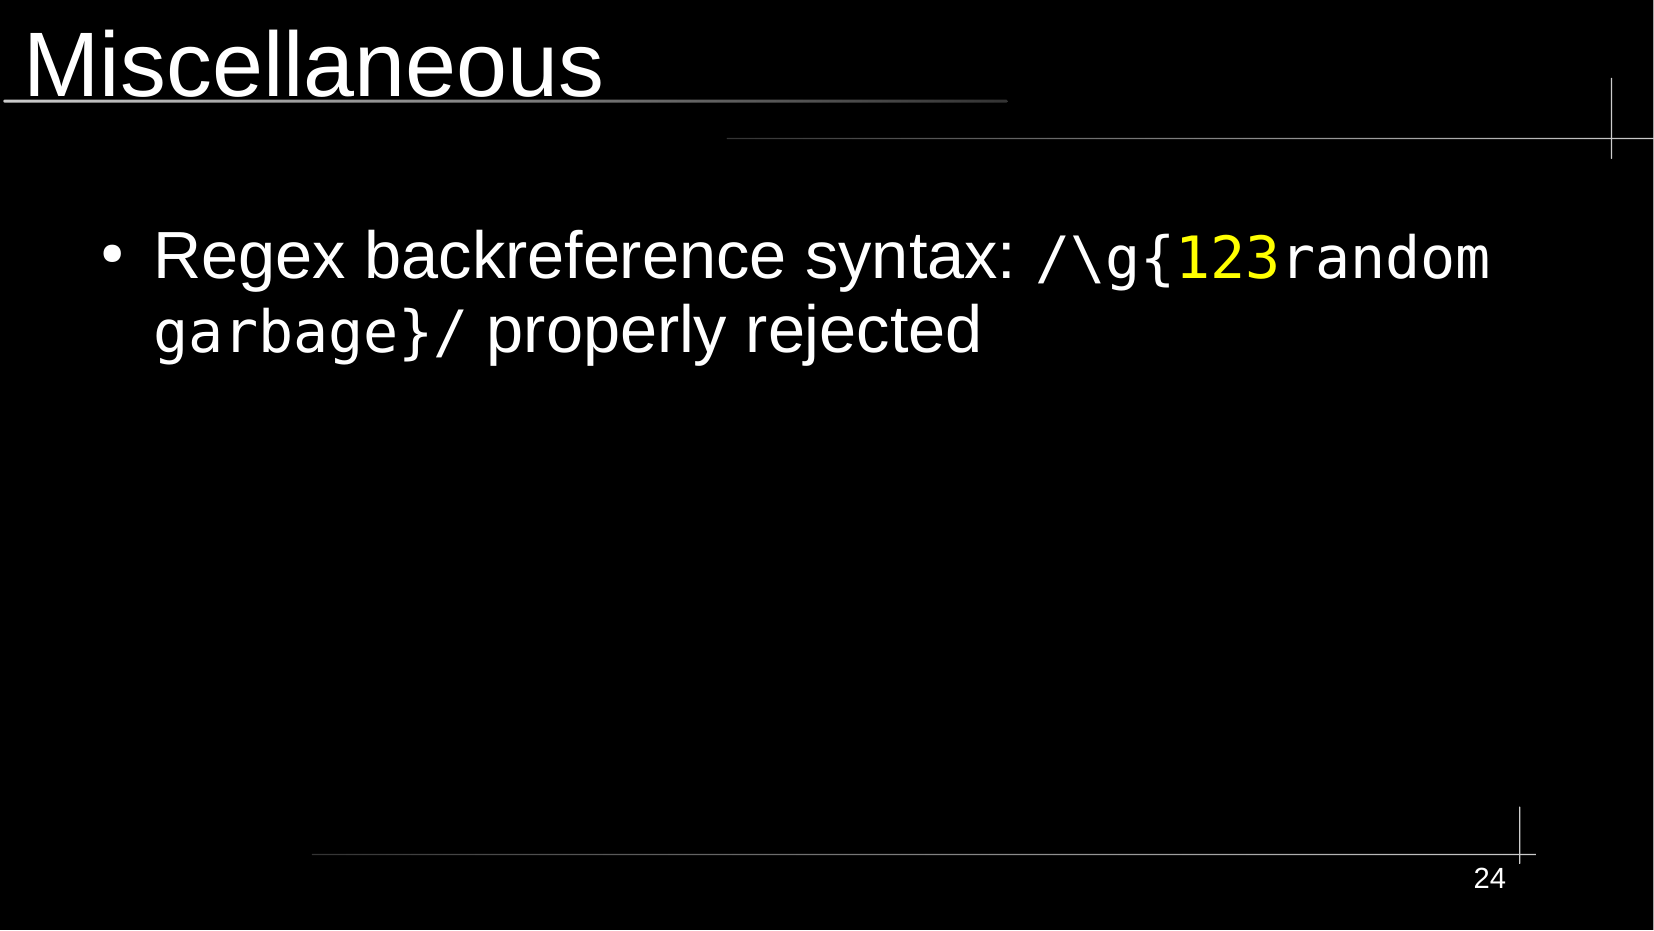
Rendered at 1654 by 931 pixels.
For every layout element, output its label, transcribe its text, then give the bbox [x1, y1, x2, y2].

list Regex backreference syntax: /\g{123random garbage}/ properly rejected [82, 217, 1571, 758]
title Miscellaneous [23, 11, 1589, 119]
